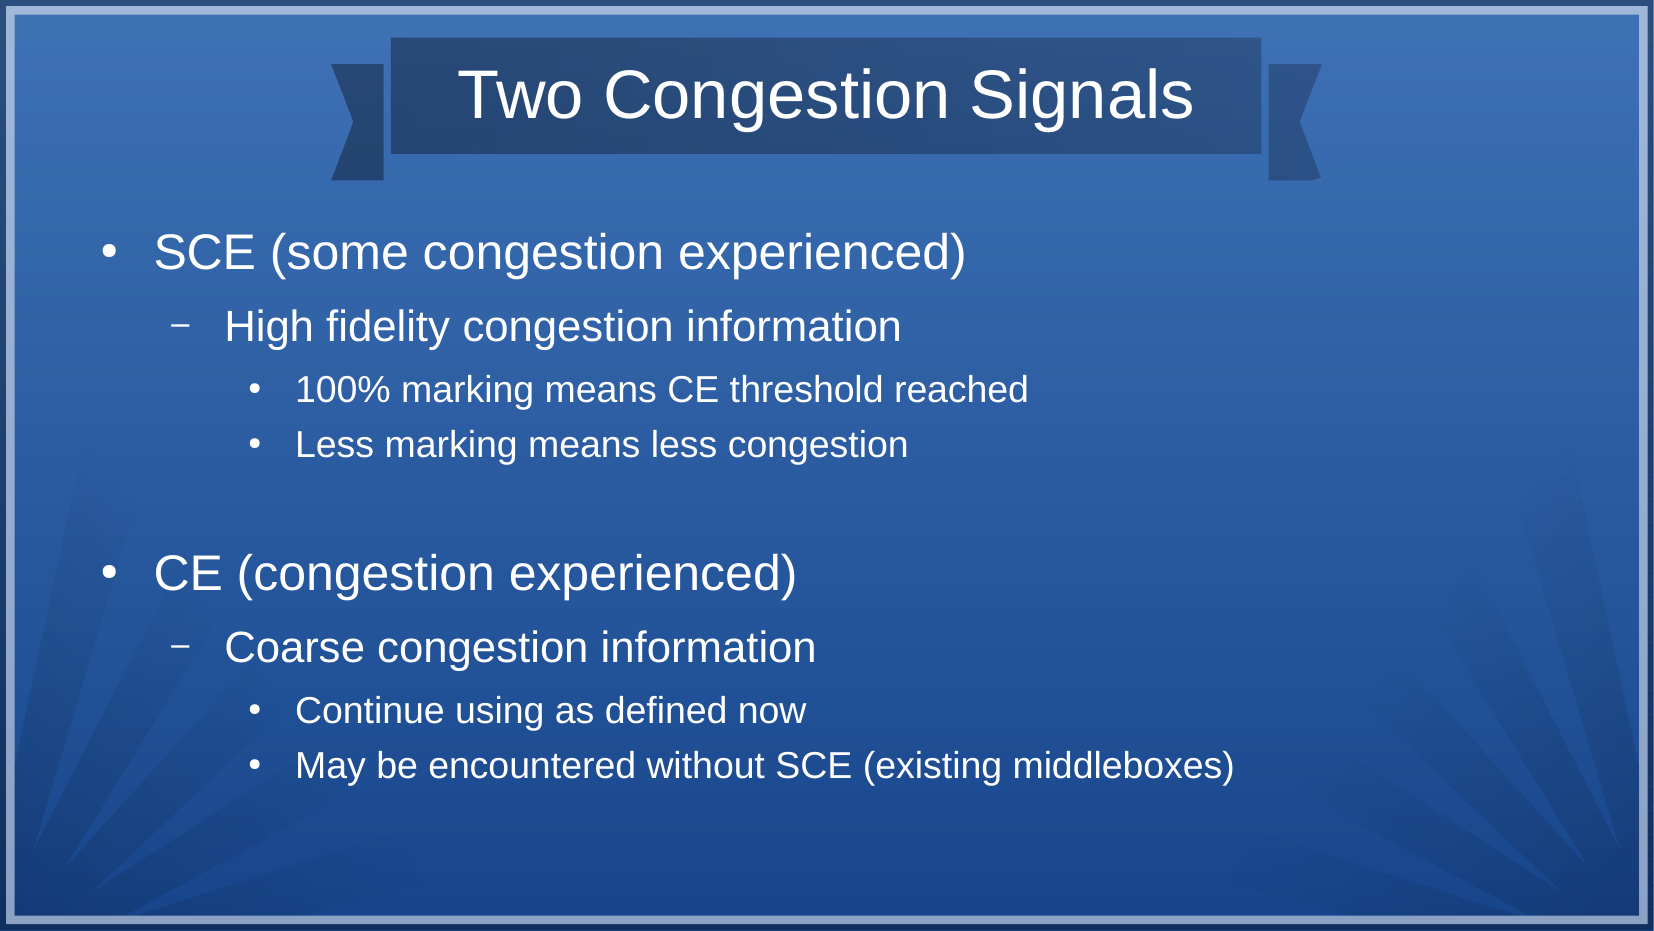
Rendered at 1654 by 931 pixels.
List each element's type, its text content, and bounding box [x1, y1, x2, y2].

title Two Congestion Signals [389, 35, 1264, 154]
list SCE (some congestion experienced) High fidelity congestion information 100% marking means CE threshold reached Less marking means less congestion CE (congestion experienced) Coarse congestion information Continue using as defined now May be encountered without SCE (existing middleboxes) [82, 224, 1571, 848]
